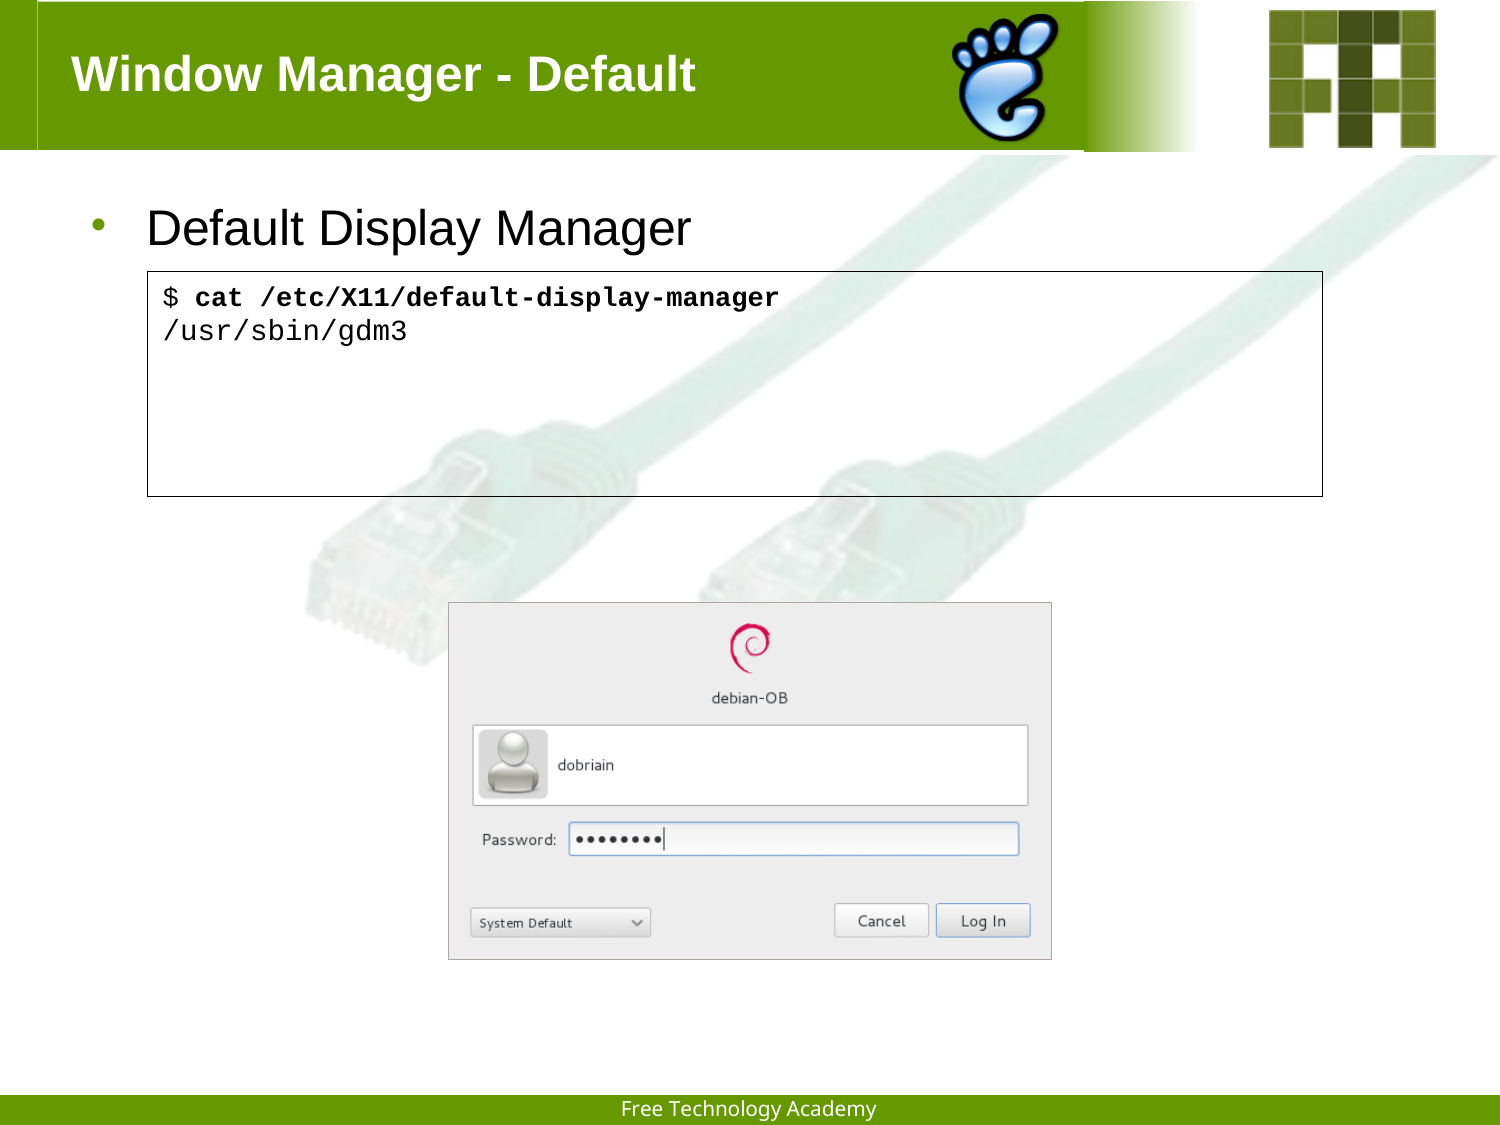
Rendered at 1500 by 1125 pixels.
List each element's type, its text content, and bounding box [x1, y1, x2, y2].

picture [939, 13, 1069, 143]
text_box $ cat /etc/X11/default-display-manager /usr/sbin/gdm3 [147, 271, 1323, 497]
picture [1269, 10, 1436, 148]
list Default Display Manager [75, 187, 1426, 1033]
picture [448, 602, 1052, 960]
title Window Manager - Default [56, 1, 1107, 152]
